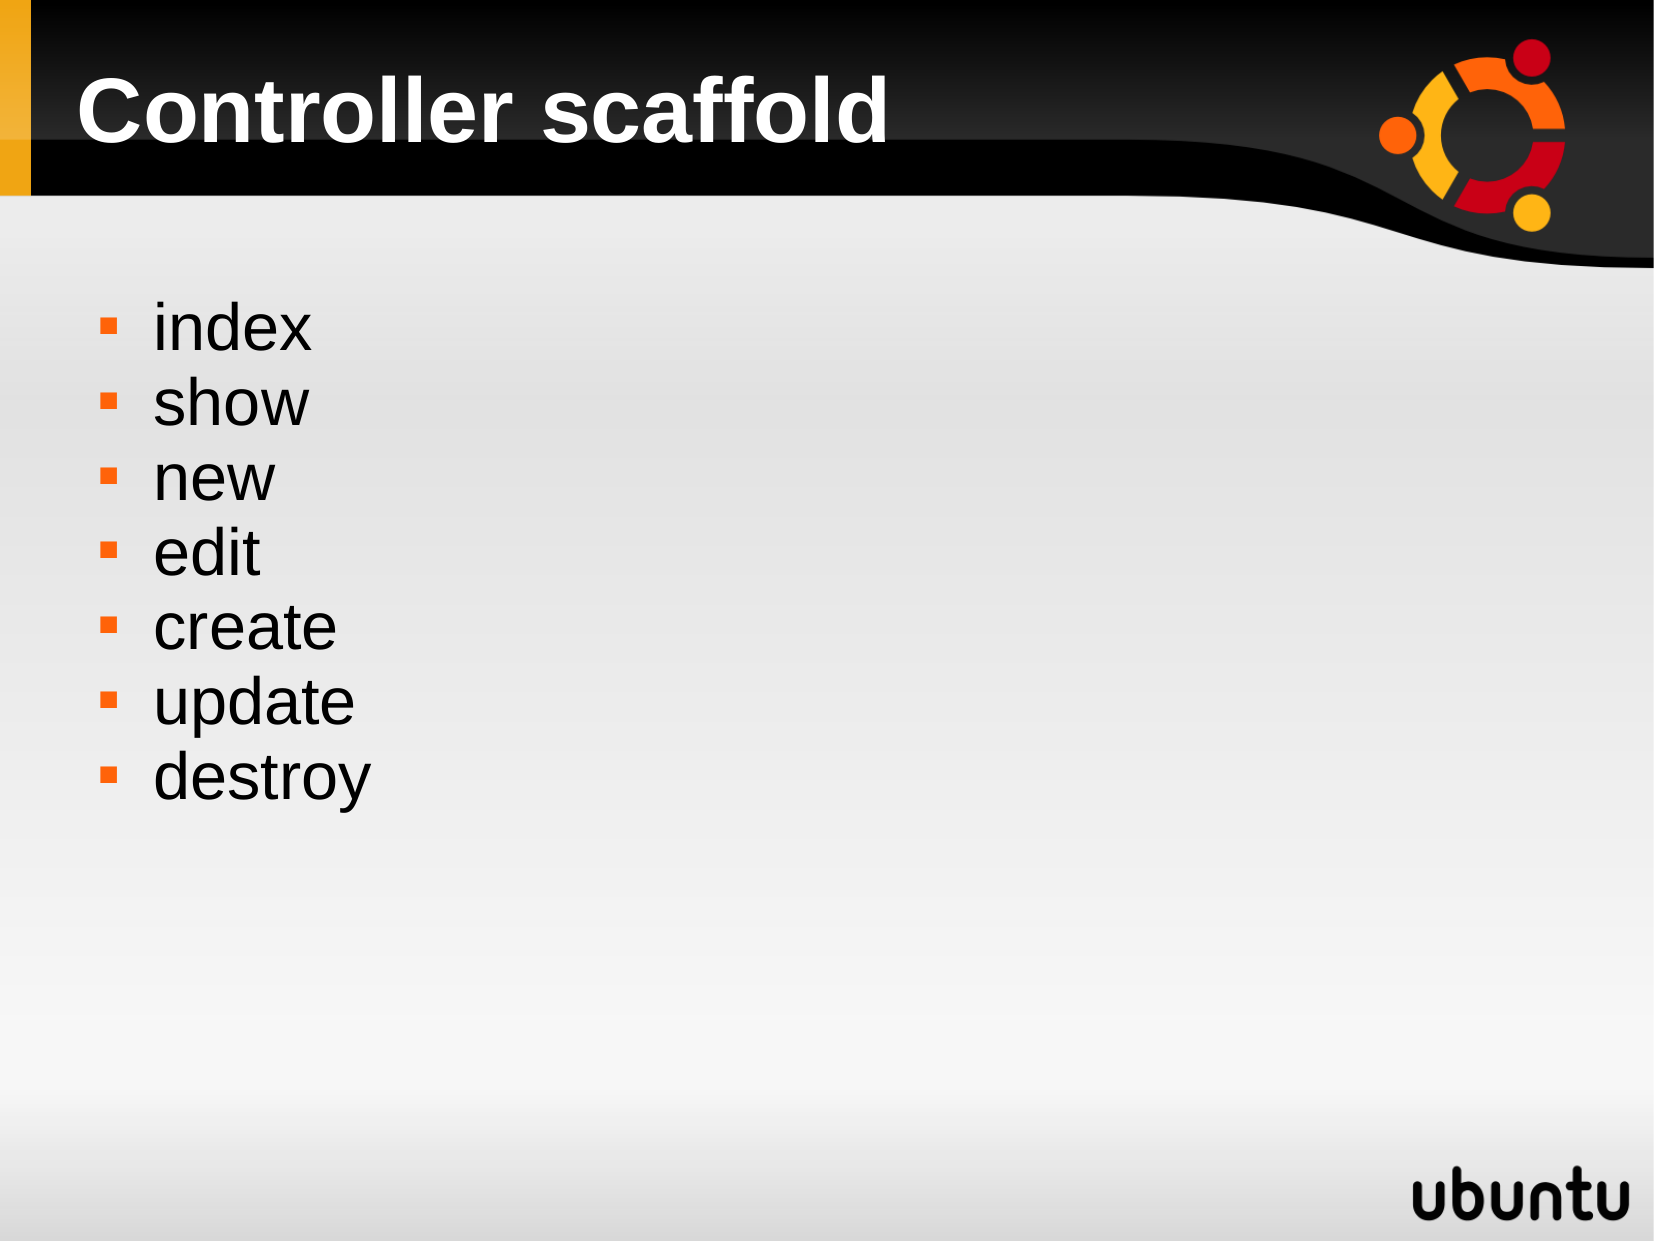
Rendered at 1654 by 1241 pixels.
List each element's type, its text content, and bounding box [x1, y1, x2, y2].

list index show new edit create update destroy [82, 290, 1571, 1094]
title Controller scaffold [76, 14, 1565, 207]
picture [0, 0, 1654, 1241]
